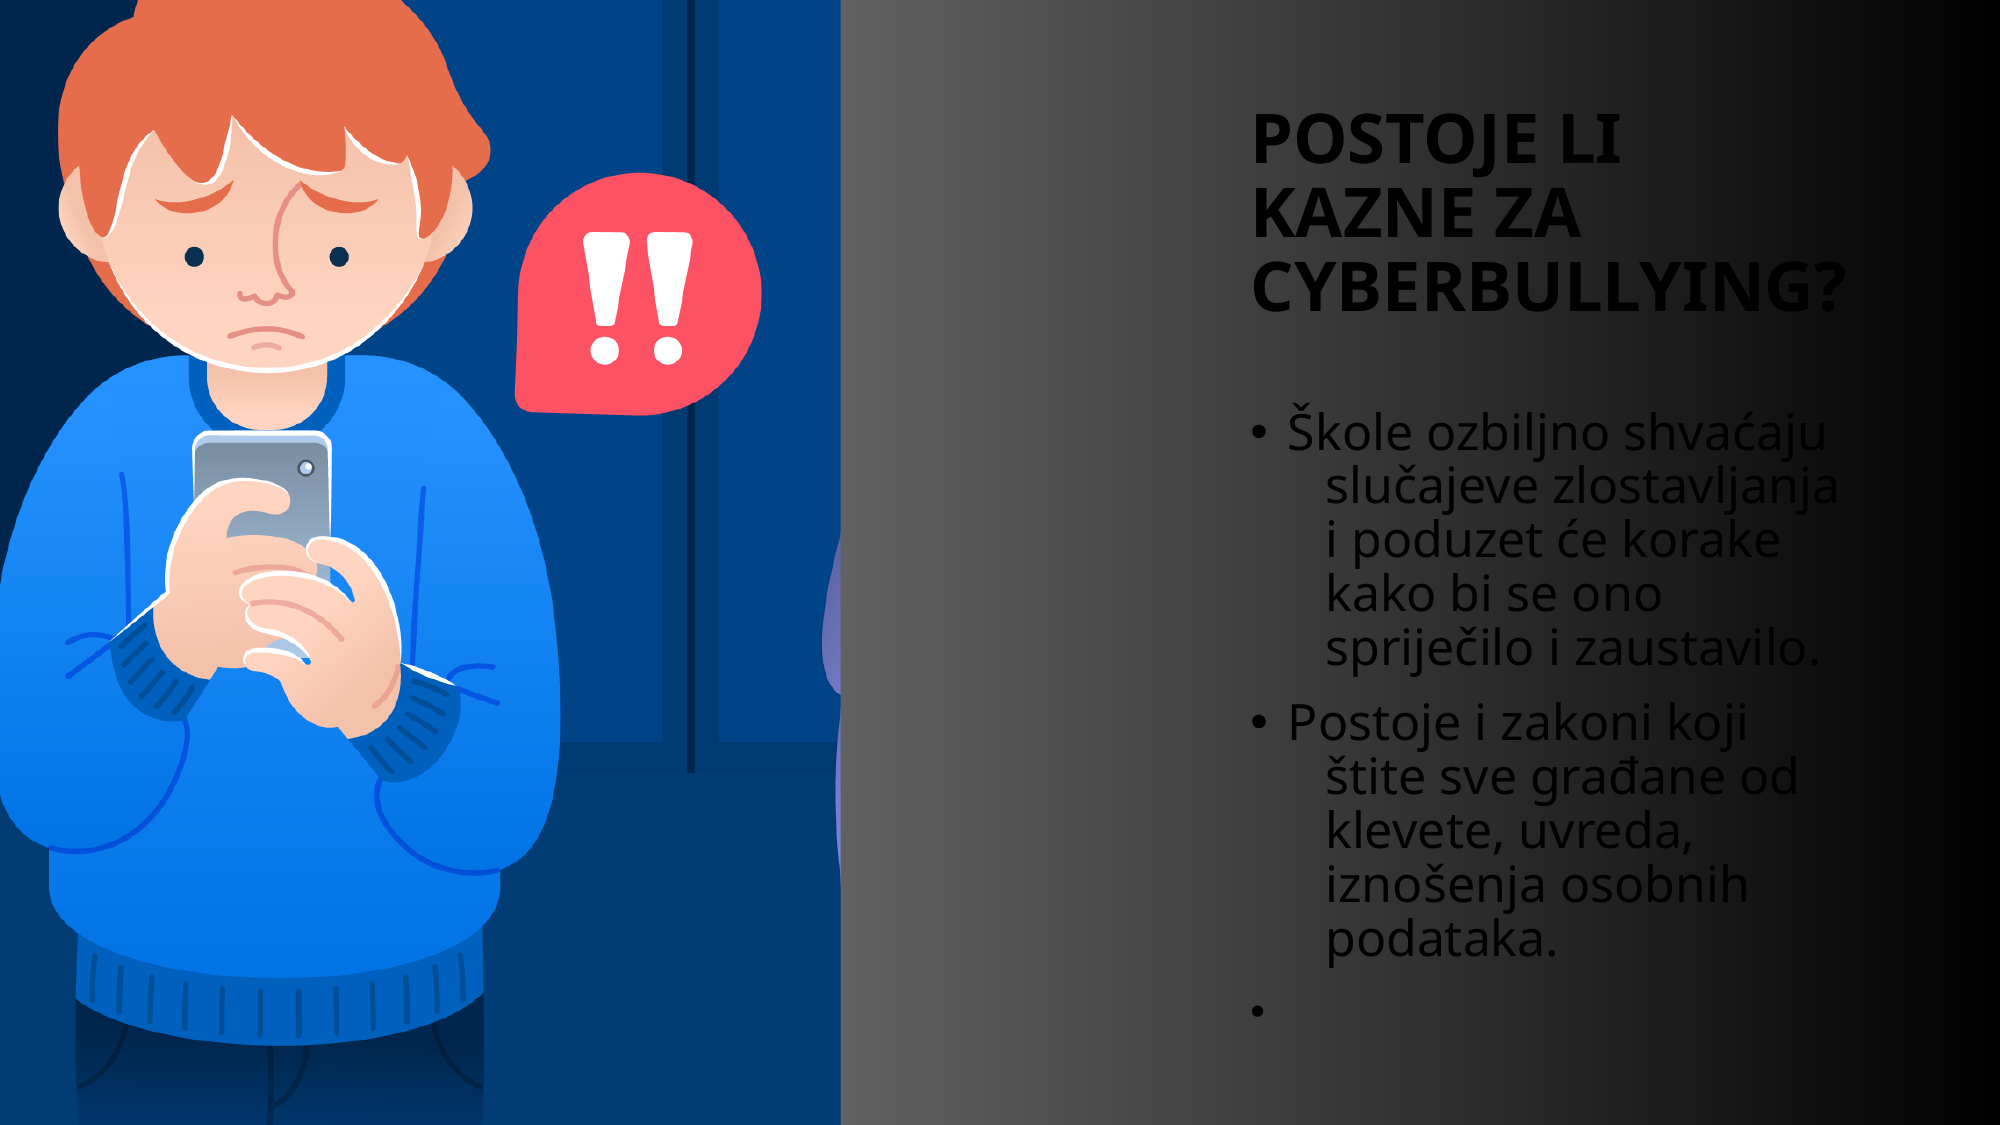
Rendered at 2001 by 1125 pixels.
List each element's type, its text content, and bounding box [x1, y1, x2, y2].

title POSTOJE LI KAZNE ZA CYBERBULLYING? [1235, 59, 1863, 372]
text_box [841, 0, 2000, 1125]
list Škole ozbiljno shvaćaju slučajeve zlostavljanja i poduzet će korake kako bi se ono spriječilo i zaustavilo. Postoje i zakoni koji štite sve građane od klevete, uvreda, iznošenja osobnih podataka. [1235, 399, 1863, 1014]
picture [0, 0, 841, 1125]
